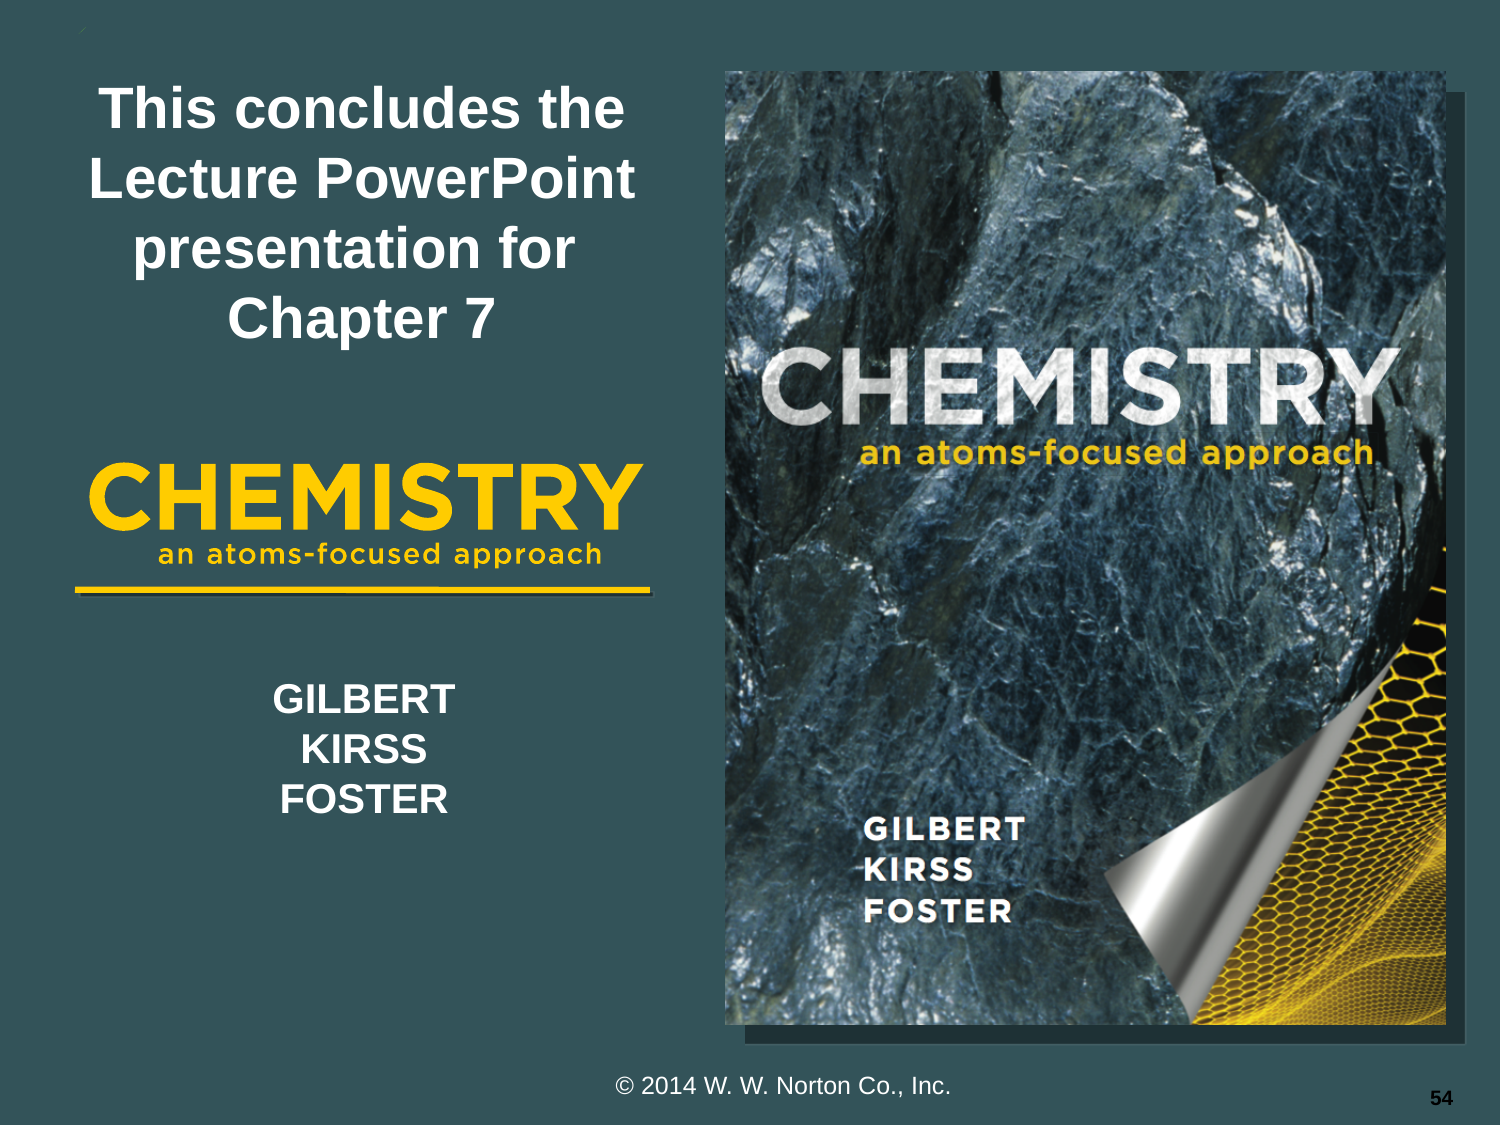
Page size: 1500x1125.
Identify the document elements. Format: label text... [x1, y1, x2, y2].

picture [725, 71, 1446, 1025]
title This concludes the Lecture PowerPoint presentation for Chapter 7 [37, 45, 688, 375]
slide_number <number> [1412, 1081, 1469, 1113]
